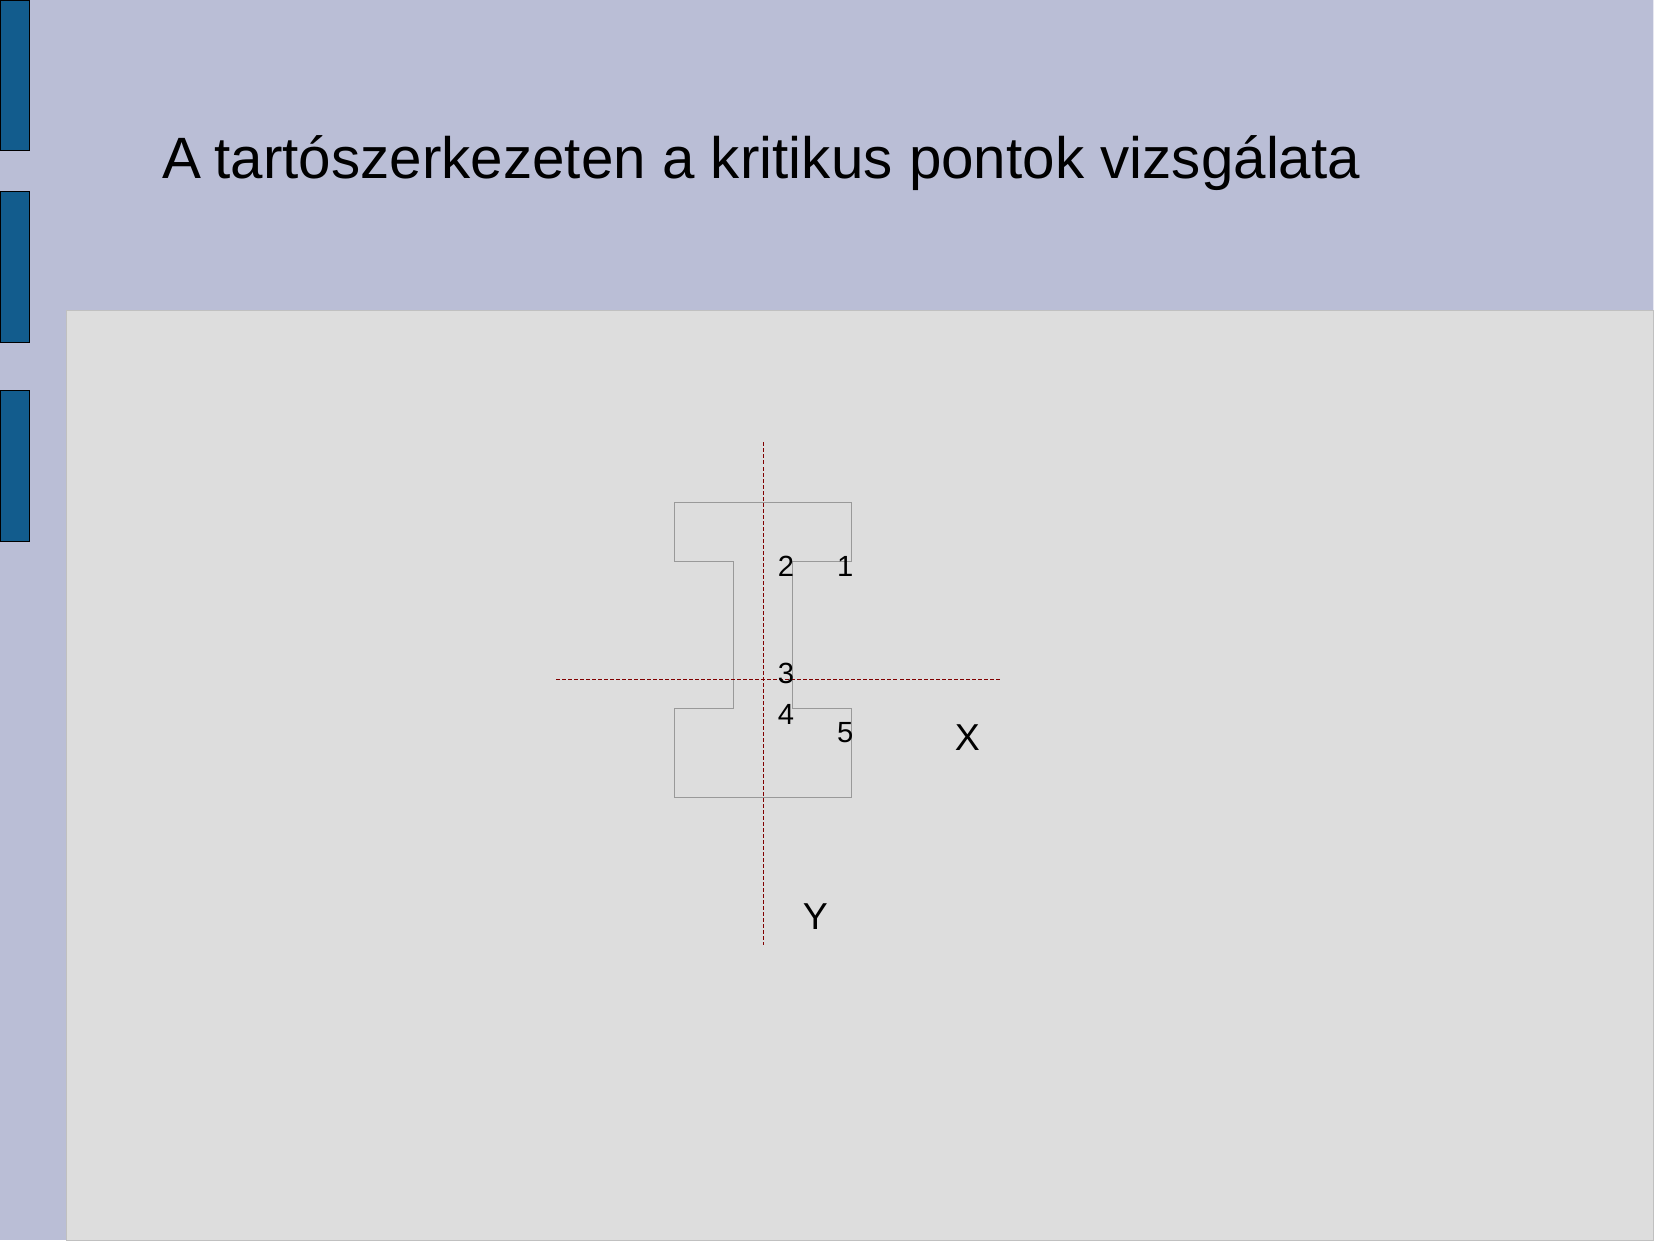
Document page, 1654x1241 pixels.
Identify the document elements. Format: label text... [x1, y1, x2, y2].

text_box 4 [763, 690, 823, 739]
text_box 3 [763, 649, 823, 690]
text_box 1 [823, 542, 882, 591]
text_box 5 [822, 708, 882, 757]
text_box 2 [763, 542, 823, 591]
text_box A tartószerkezeten a kritikus pontok vizsgálata [147, 118, 1418, 198]
text_box Y [788, 887, 852, 945]
text_box X [940, 708, 1004, 766]
